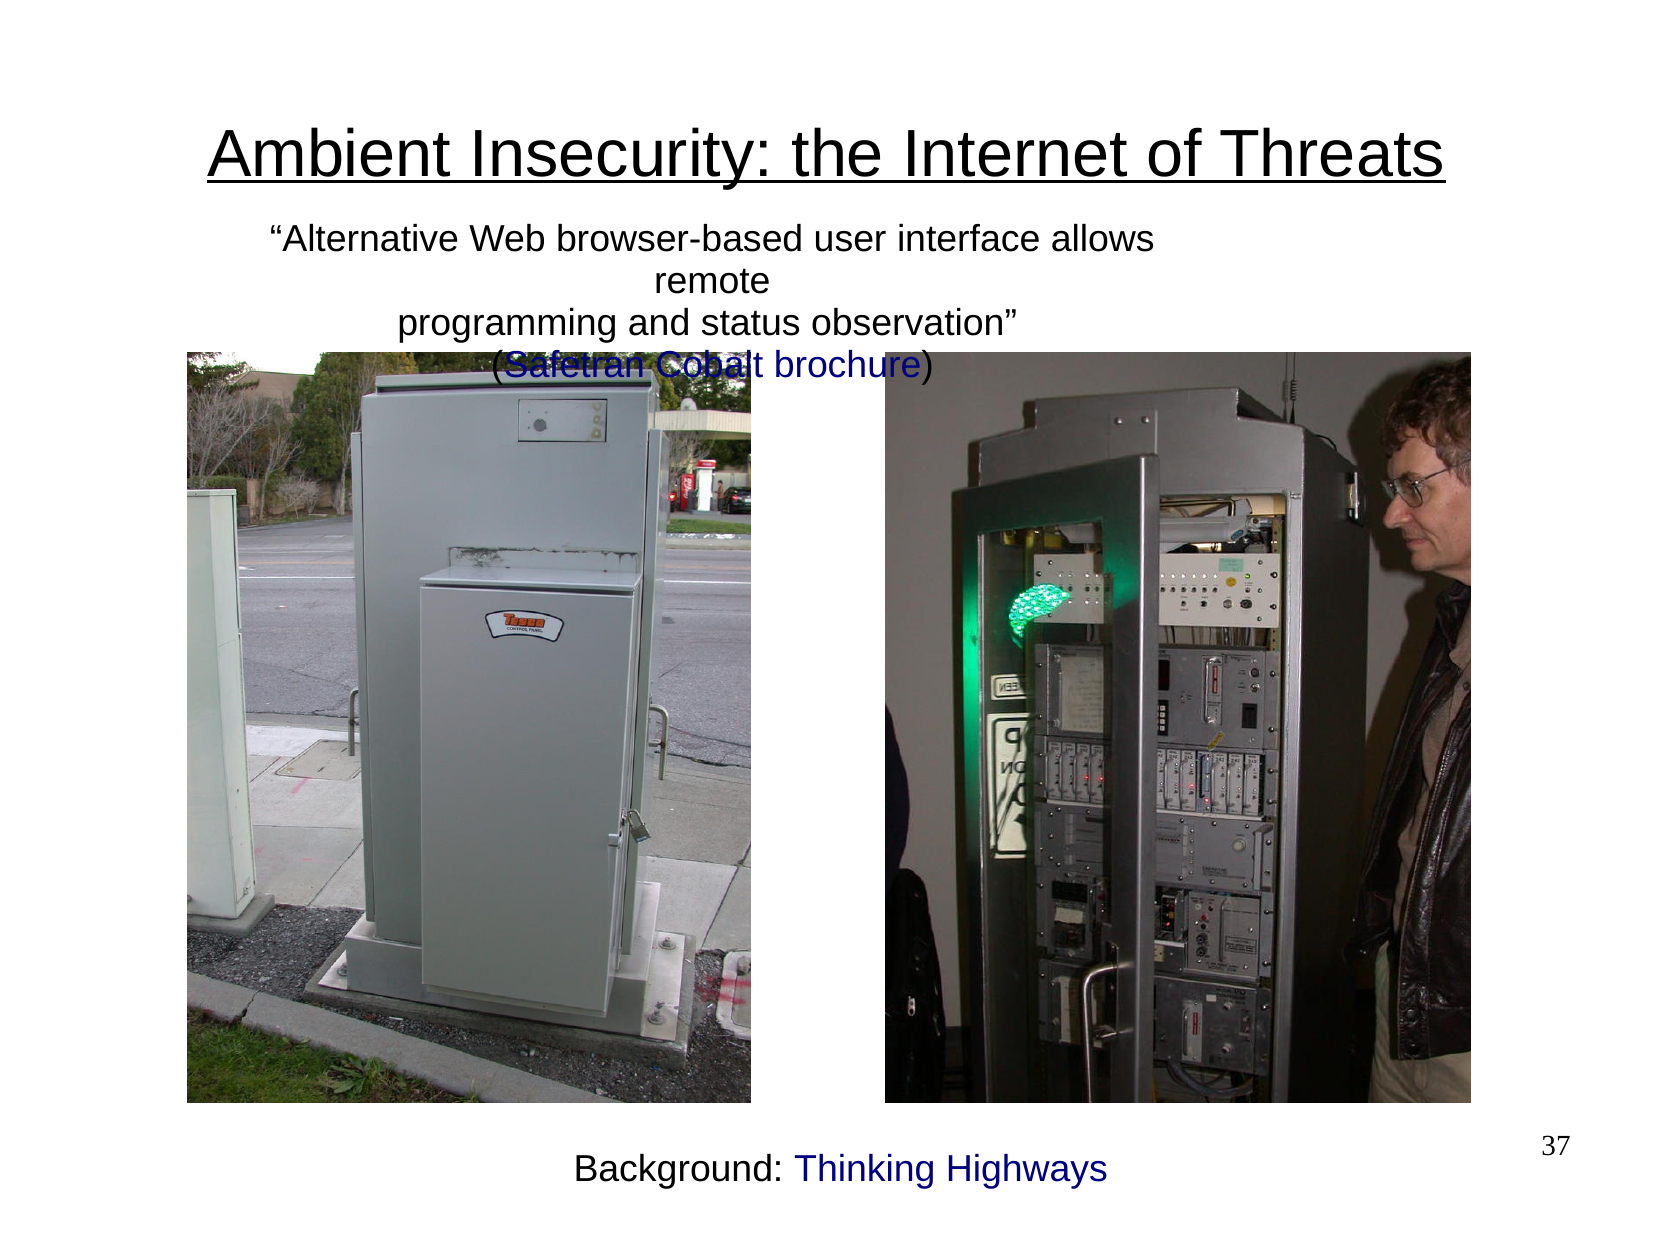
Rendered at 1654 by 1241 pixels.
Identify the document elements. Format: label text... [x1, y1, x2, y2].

picture [708, 359, 718, 375]
text_box Background: Thinking Highways [558, 1140, 1122, 1197]
title Ambient Insecurity: the Internet of Threats [82, 49, 1571, 257]
text_box “Alternative Web browser-based user interface allows remote programming and status observation” (Safetran Cobalt brochure) [255, 210, 1296, 351]
picture [885, 352, 1471, 1103]
picture [187, 352, 751, 1103]
